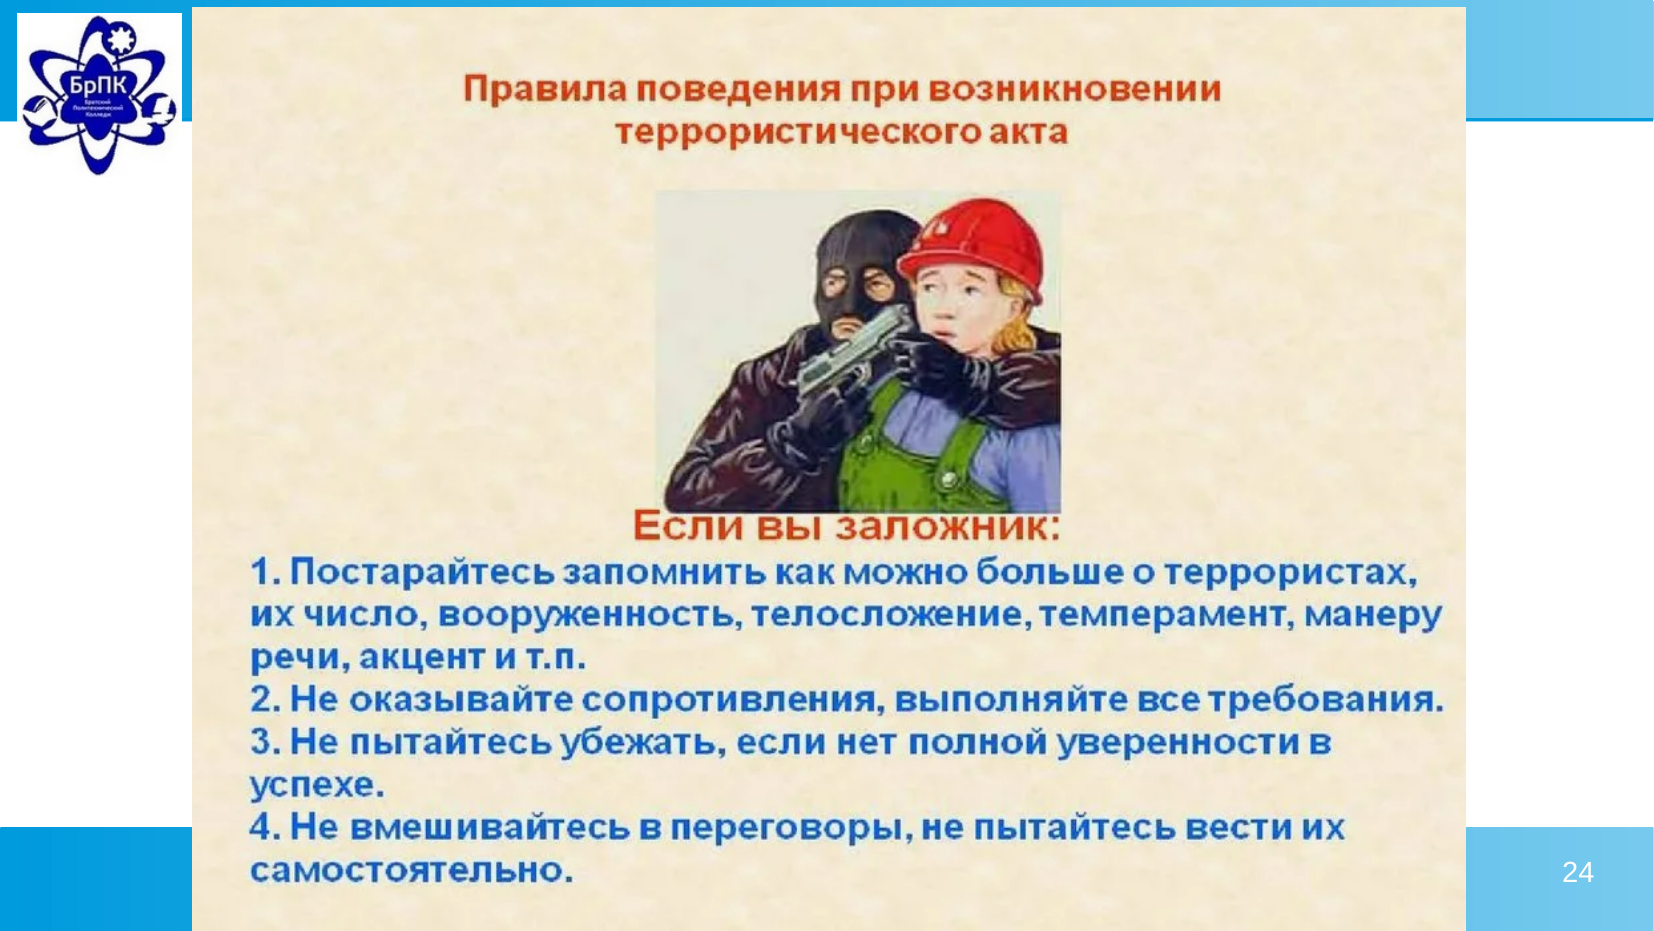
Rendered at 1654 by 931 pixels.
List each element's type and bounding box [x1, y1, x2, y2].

picture [17, 14, 182, 178]
picture [192, 7, 1466, 931]
